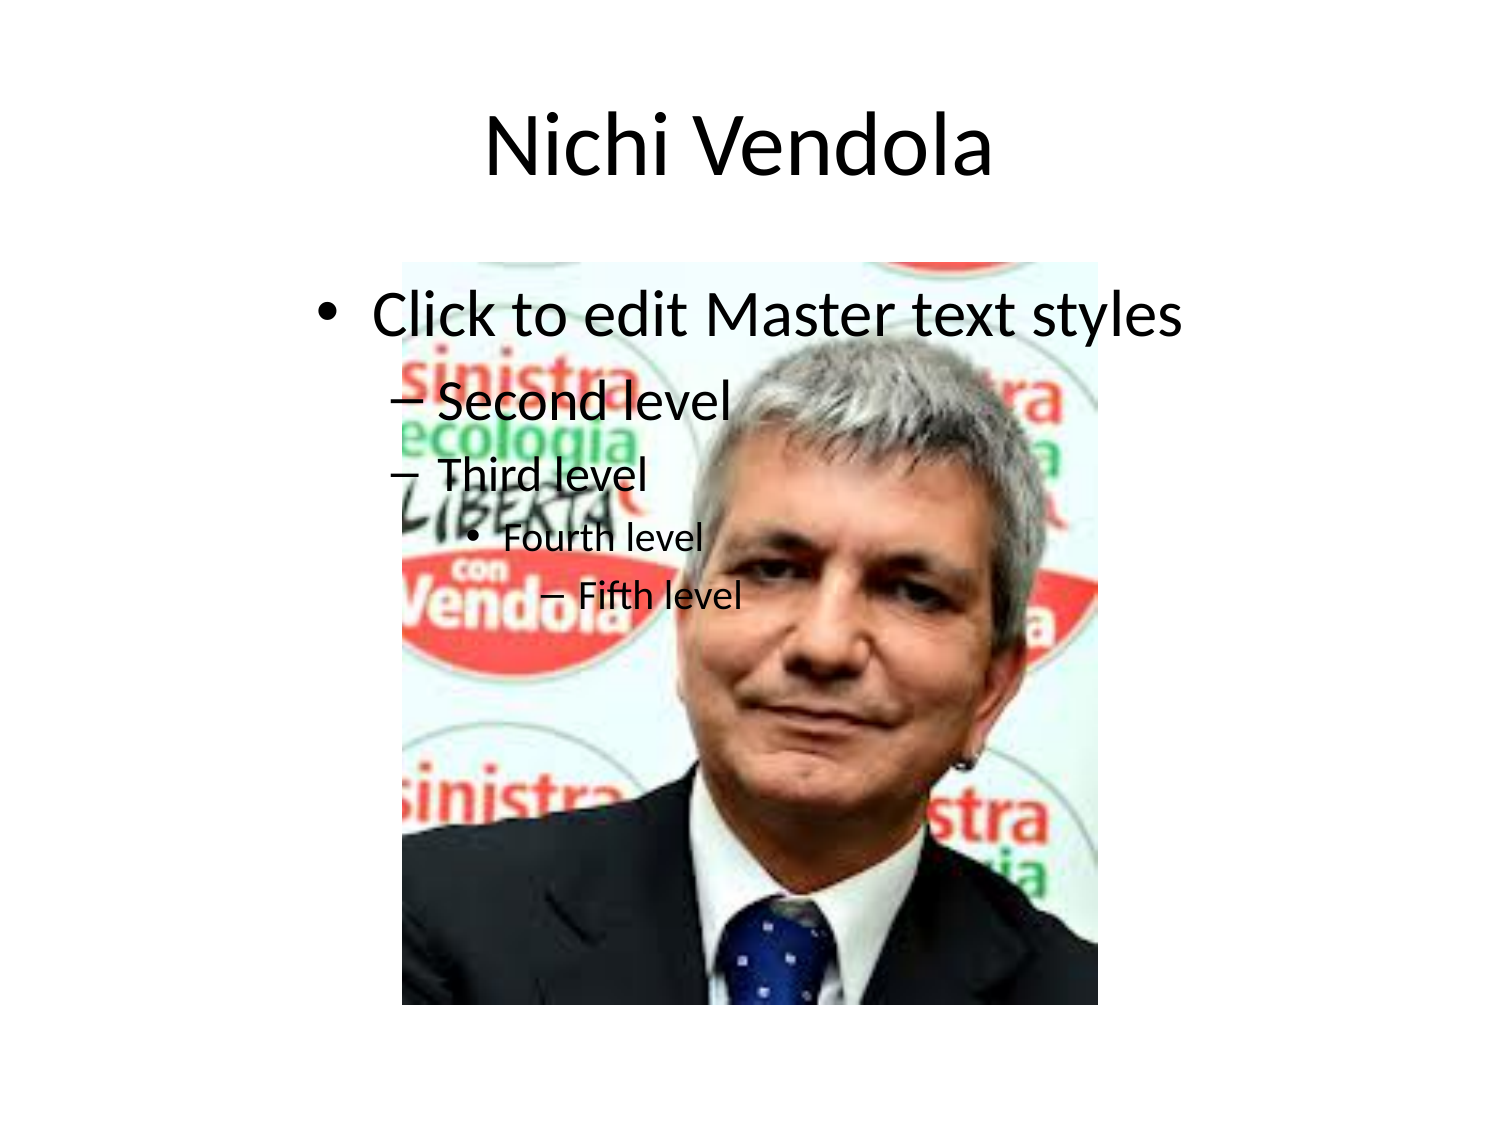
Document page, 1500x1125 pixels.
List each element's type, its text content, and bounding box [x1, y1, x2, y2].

title Nichi Vendola [75, 45, 1425, 233]
picture [75, 262, 1425, 1005]
